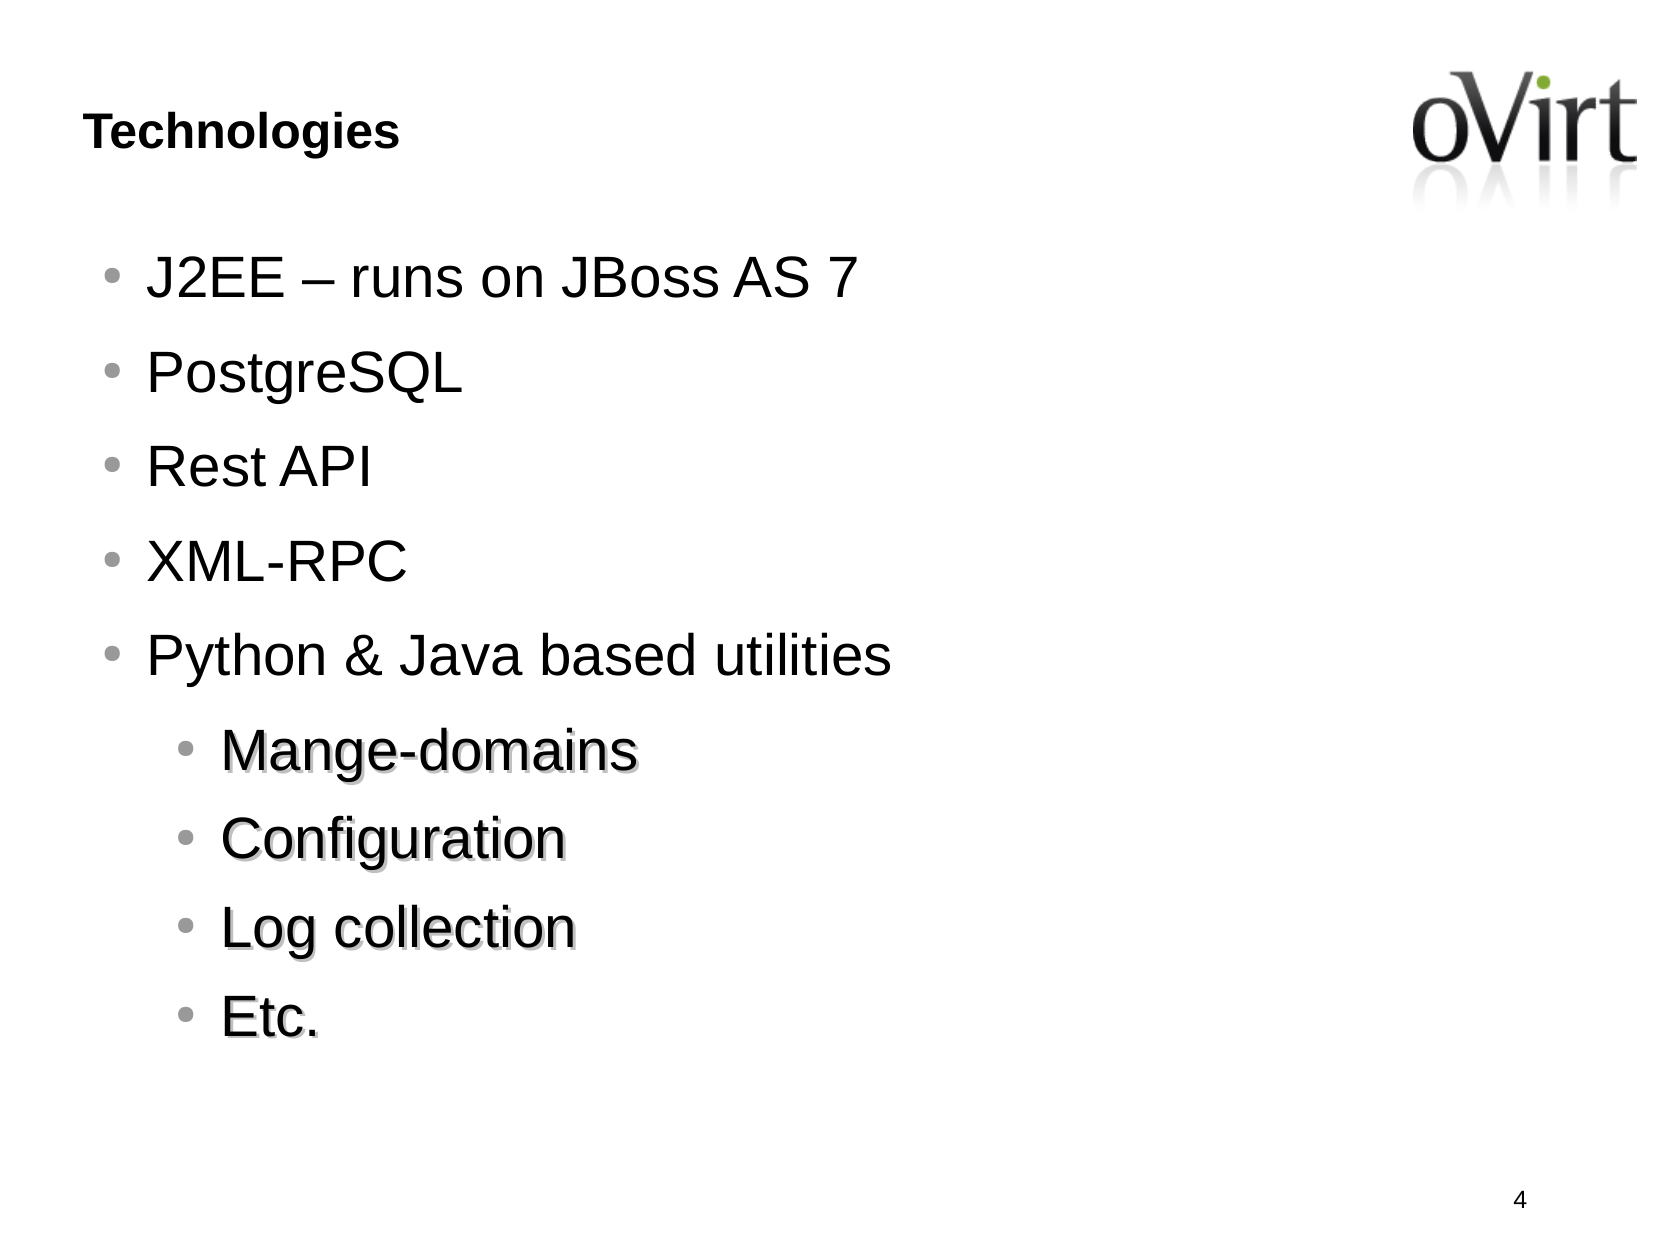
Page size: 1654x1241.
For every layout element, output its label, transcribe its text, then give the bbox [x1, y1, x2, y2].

picture [1413, 63, 1637, 212]
list J2EE – runs on JBoss AS 7 PostgreSQL Rest API XML-RPC Python & Java based utilities Mange-domains Configuration Log collection Etc. [86, 244, 1576, 1049]
title Technologies [82, 37, 1303, 226]
